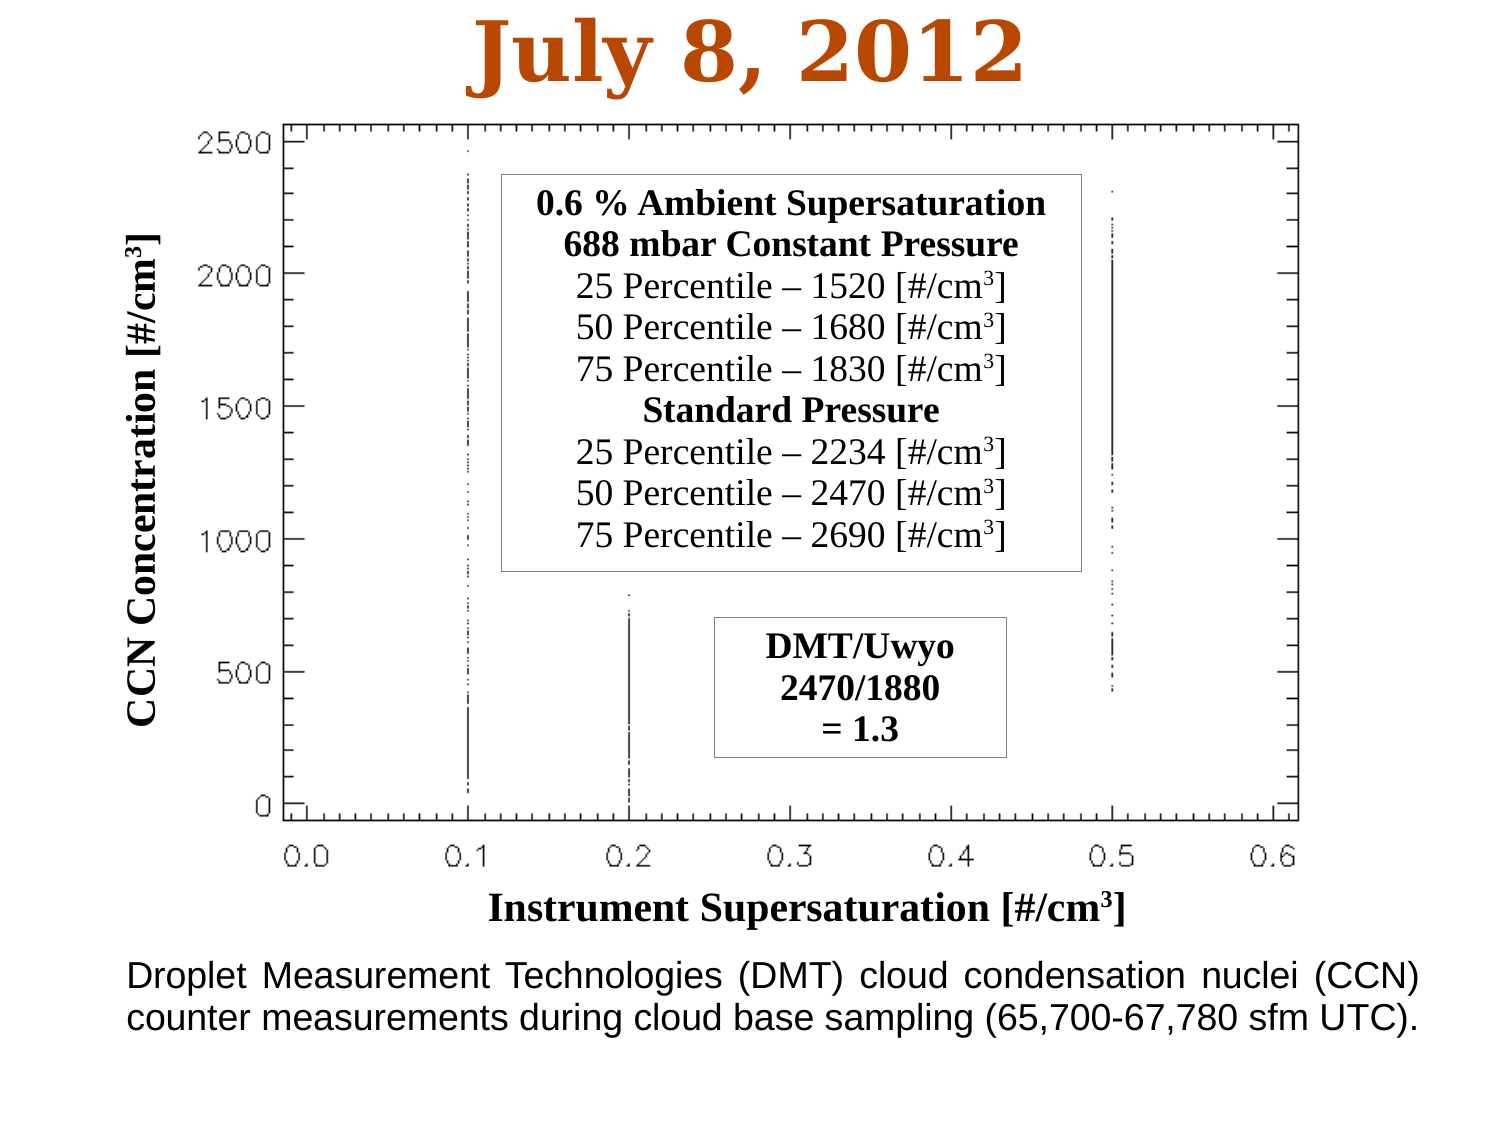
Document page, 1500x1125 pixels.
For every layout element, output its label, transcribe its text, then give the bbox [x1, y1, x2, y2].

picture [125, 104, 1376, 932]
text_box Instrument Supersaturation [#/cm3] [335, 872, 1280, 933]
text_box CCN Concentration [#/cm3] [105, 124, 182, 837]
text_box DMT/Uwyo 2470/1880 = 1.3 [714, 617, 1007, 758]
title July 8, 2012 [2, 0, 1499, 104]
text_box Droplet Measurement Technologies (DMT) cloud condensation nuclei (CCN) counter measurements during cloud base sampling (65,700-67,780 sfm UTC). [111, 947, 1475, 1046]
text_box 0.6 % Ambient Supersaturation 688 mbar Constant Pressure 25 Percentile – 1520 [#/cm3] 50 Percentile – 1680 [#/cm3] 75 Percentile – 1830 [#/cm3] Standard Pressure 25 Percentile – 2234 [#/cm3] 50 Percentile – 2470 [#/cm3] 75 Percentile – 2690 [#/cm3] [501, 174, 1082, 572]
